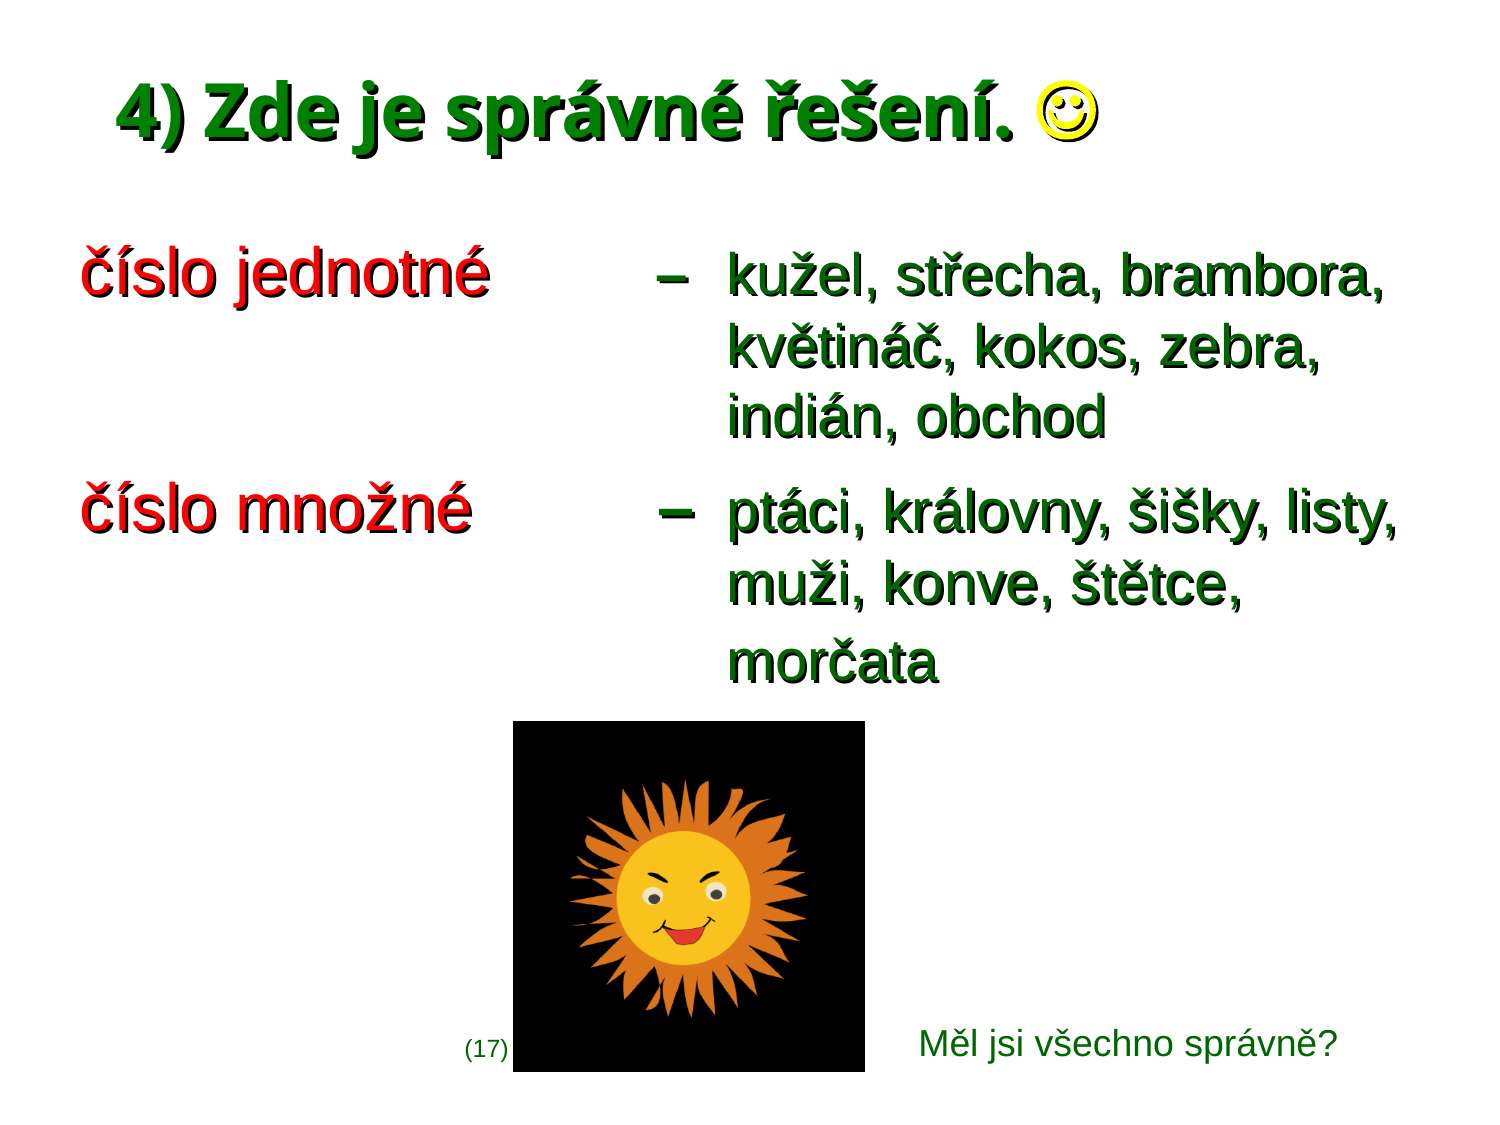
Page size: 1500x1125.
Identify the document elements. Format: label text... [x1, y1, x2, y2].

text_box Měl jsi všechno správně? [903, 1011, 1436, 1072]
title 4) Zde je správné řešení.  [100, 54, 1376, 219]
text_box číslo jednotné – kužel, střecha, brambora, květináč, kokos, zebra, indián, obchod číslo množné – ptáci, královny, šišky, listy, muži, konve, štětce, morčata [64, 219, 1436, 1047]
picture [513, 721, 865, 1072]
text_box (17) [388, 1024, 585, 1071]
